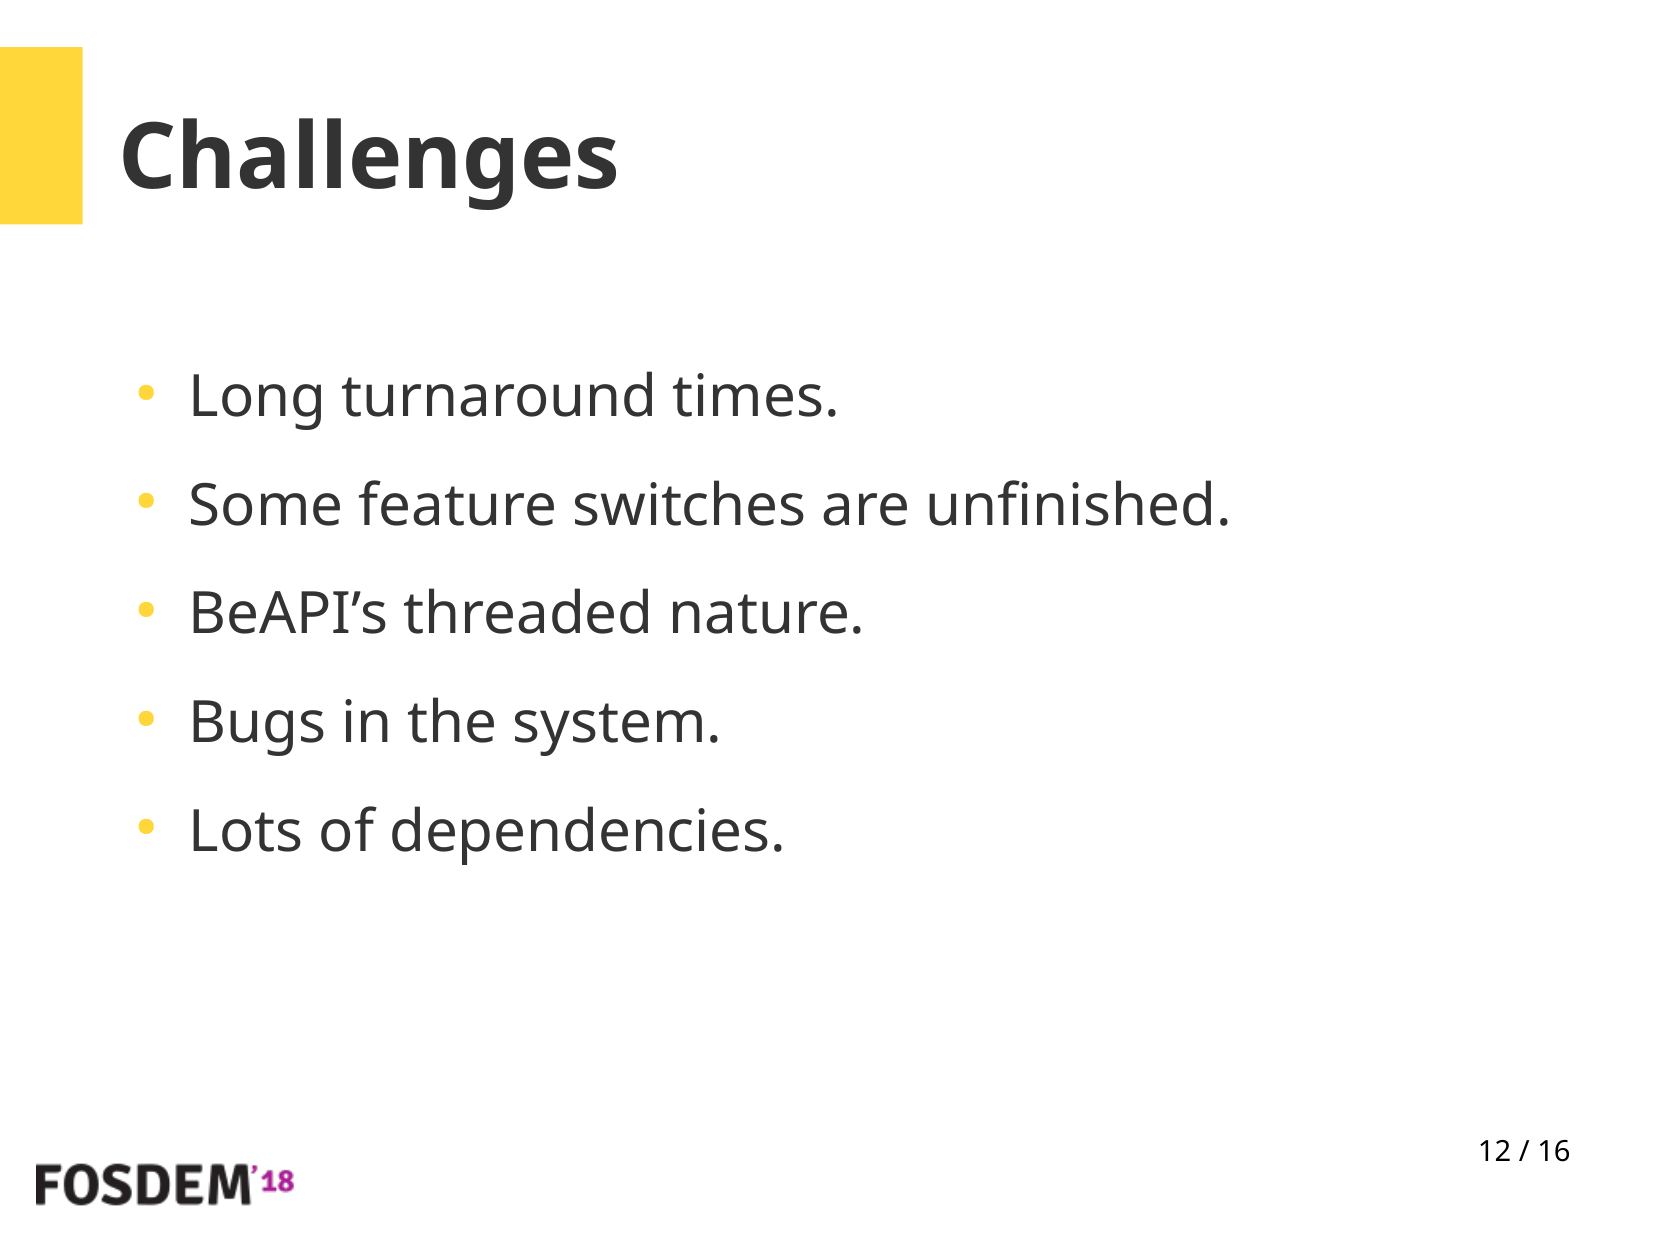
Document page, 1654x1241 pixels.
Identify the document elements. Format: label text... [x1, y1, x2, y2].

list Long turnaround times. Some feature switches are unfinished. BeAPI’s threaded nature. Bugs in the system. Lots of dependencies. [118, 354, 1536, 1074]
picture [36, 1145, 308, 1223]
title Challenges [118, 49, 1571, 257]
